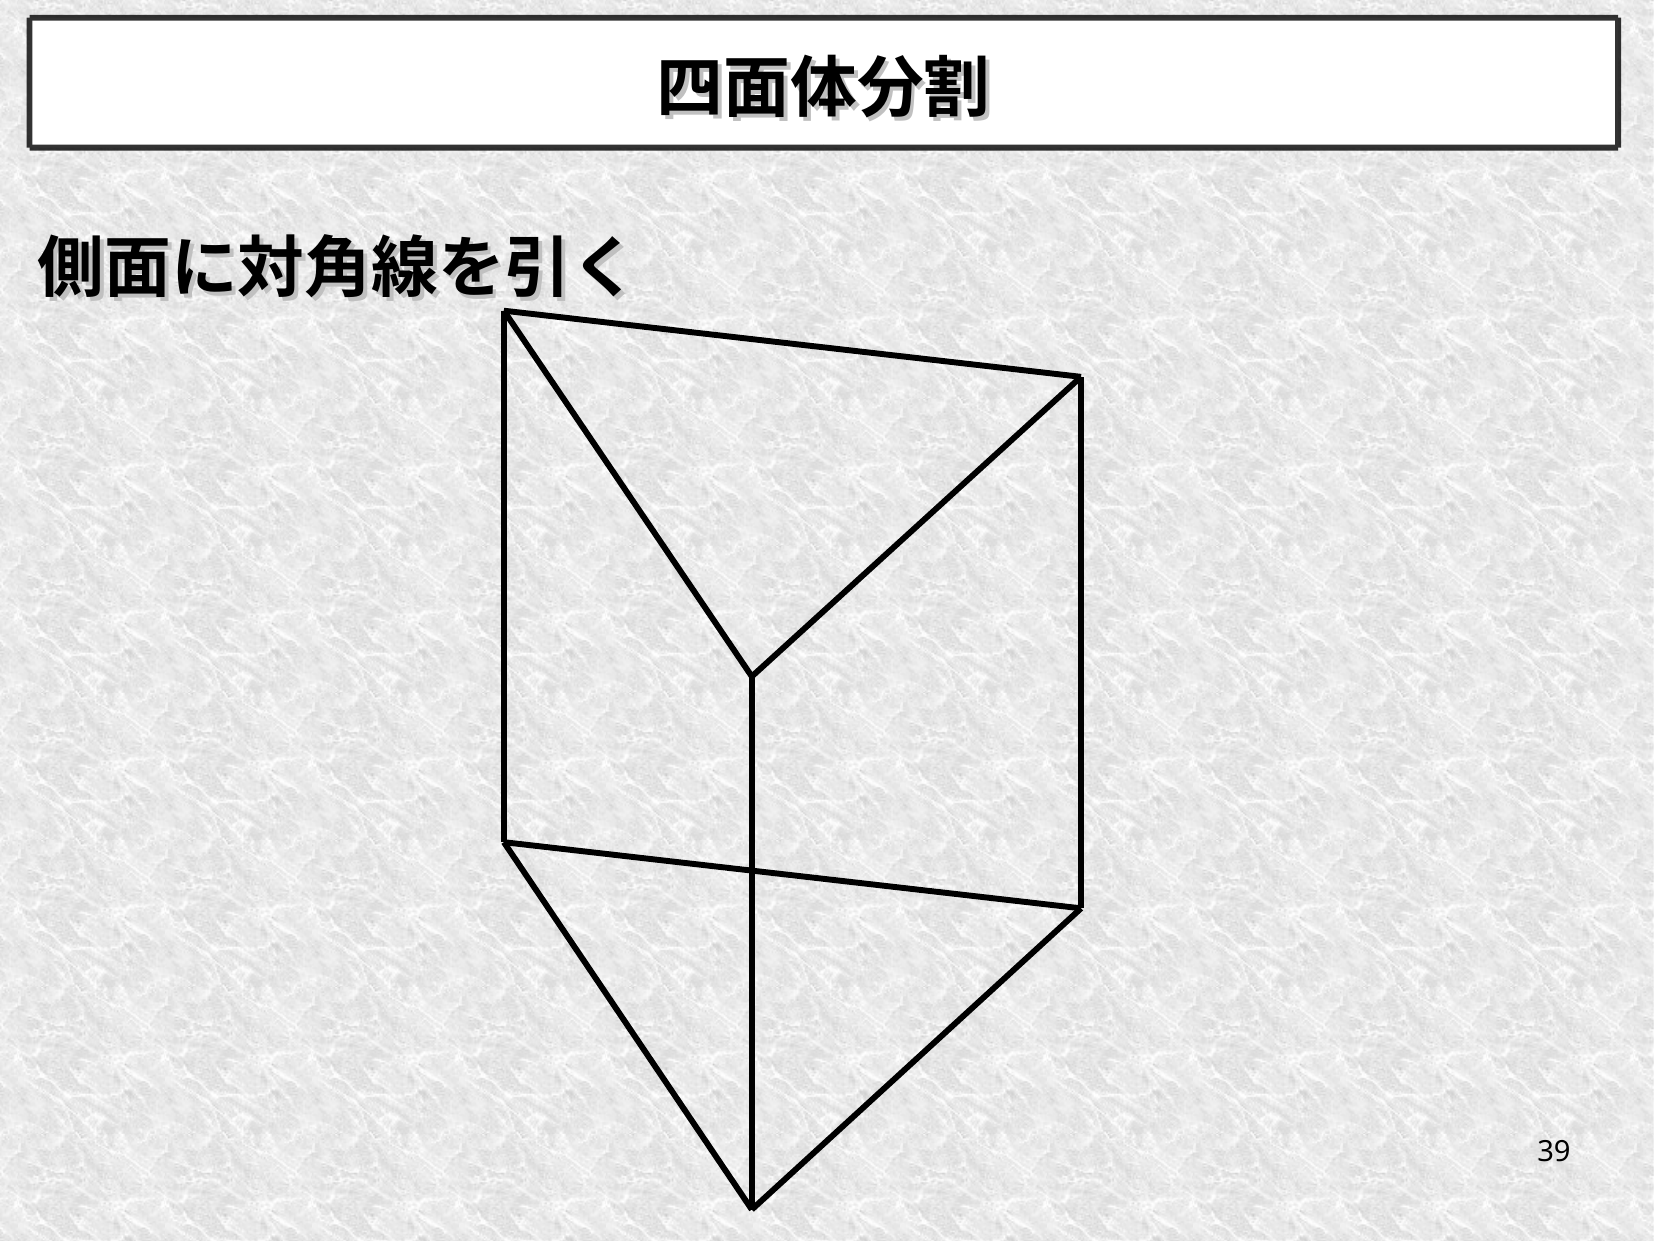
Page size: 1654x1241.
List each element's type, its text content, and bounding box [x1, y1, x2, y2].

text_box 側面に対角線を引く [22, 206, 939, 302]
picture [0, 0, 1654, 1241]
text_box 四面体分割 [29, 17, 1619, 148]
